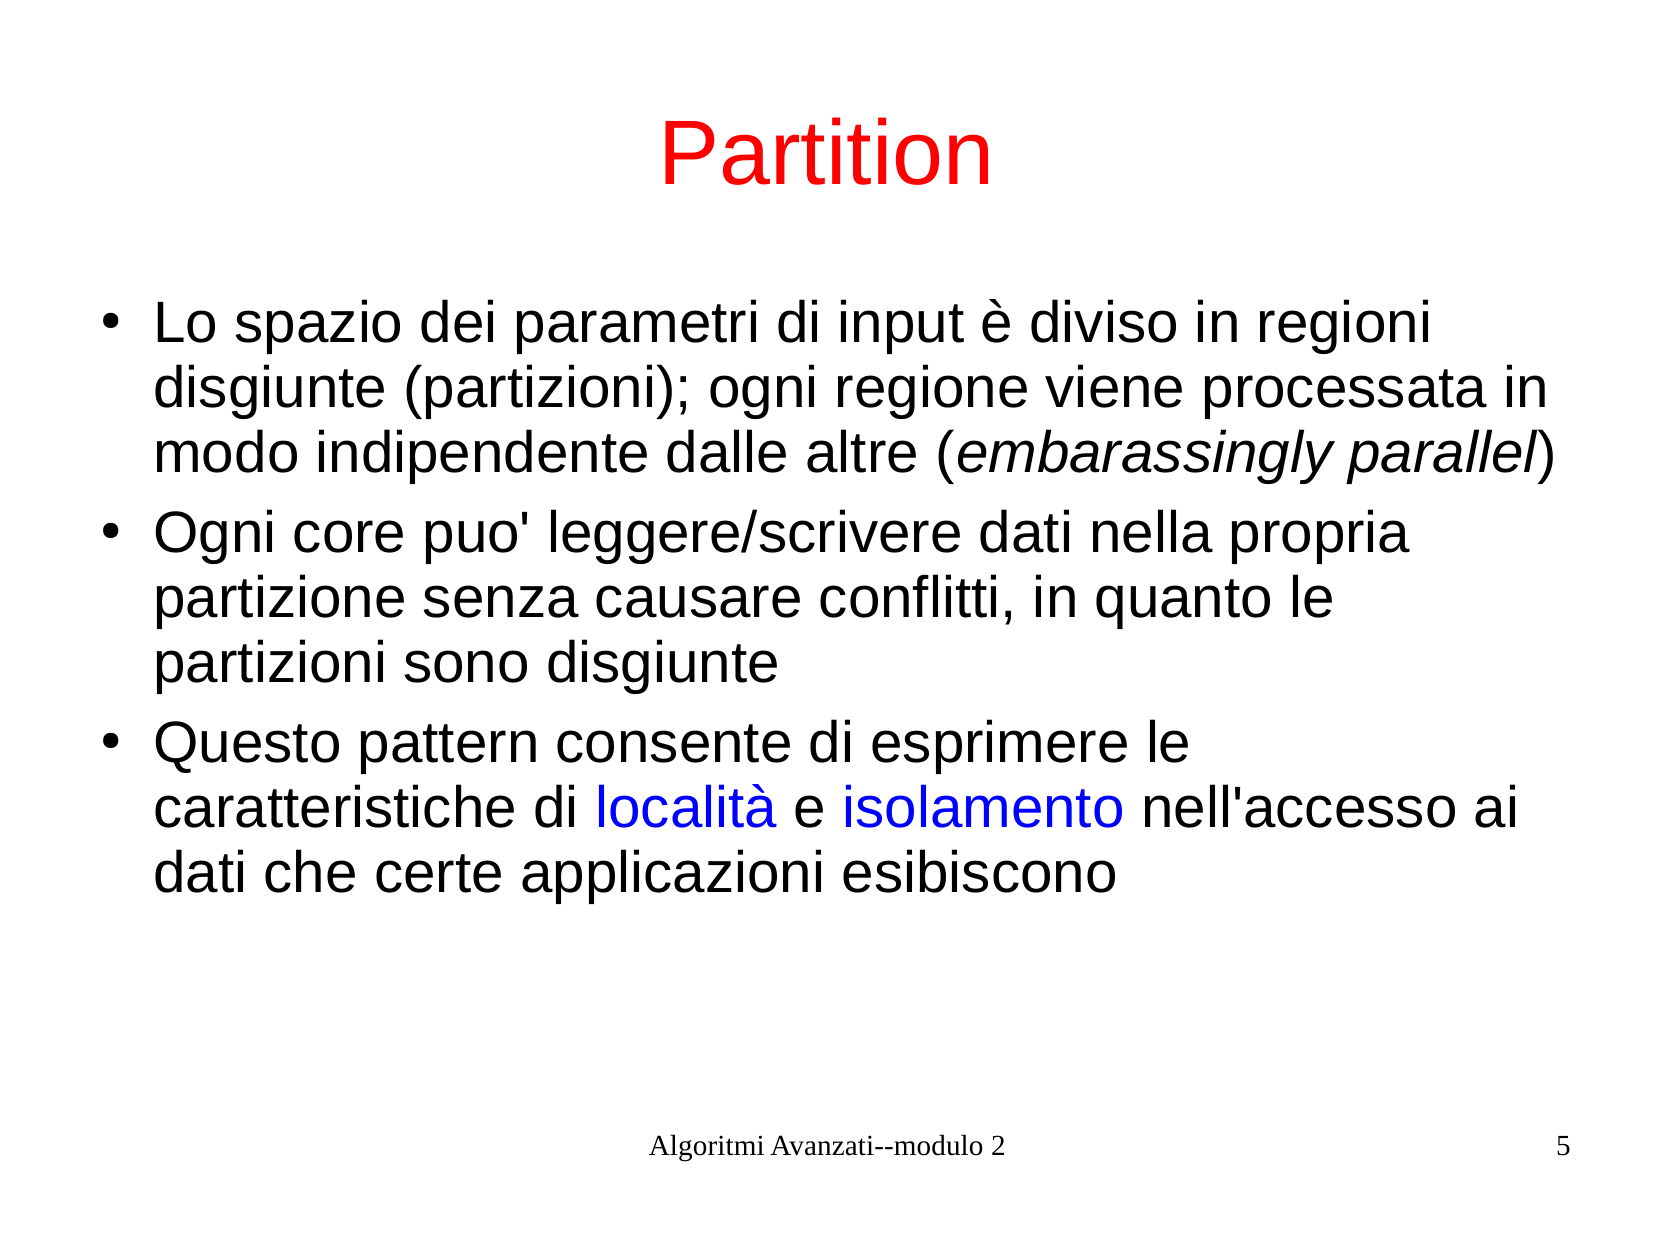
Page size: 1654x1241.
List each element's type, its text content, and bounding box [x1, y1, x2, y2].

title Partition [82, 49, 1571, 257]
list Lo spazio dei parametri di input è diviso in regioni disgiunte (partizioni); ogni regione viene processata in modo indipendente dalle altre (embarassingly parallel) Ogni core puo' leggere/scrivere dati nella propria partizione senza causare conflitti, in quanto le partizioni sono disgiunte Questo pattern consente di esprimere le caratteristiche di località e isolamento nell'accesso ai dati che certe applicazioni esibiscono [82, 290, 1571, 1109]
